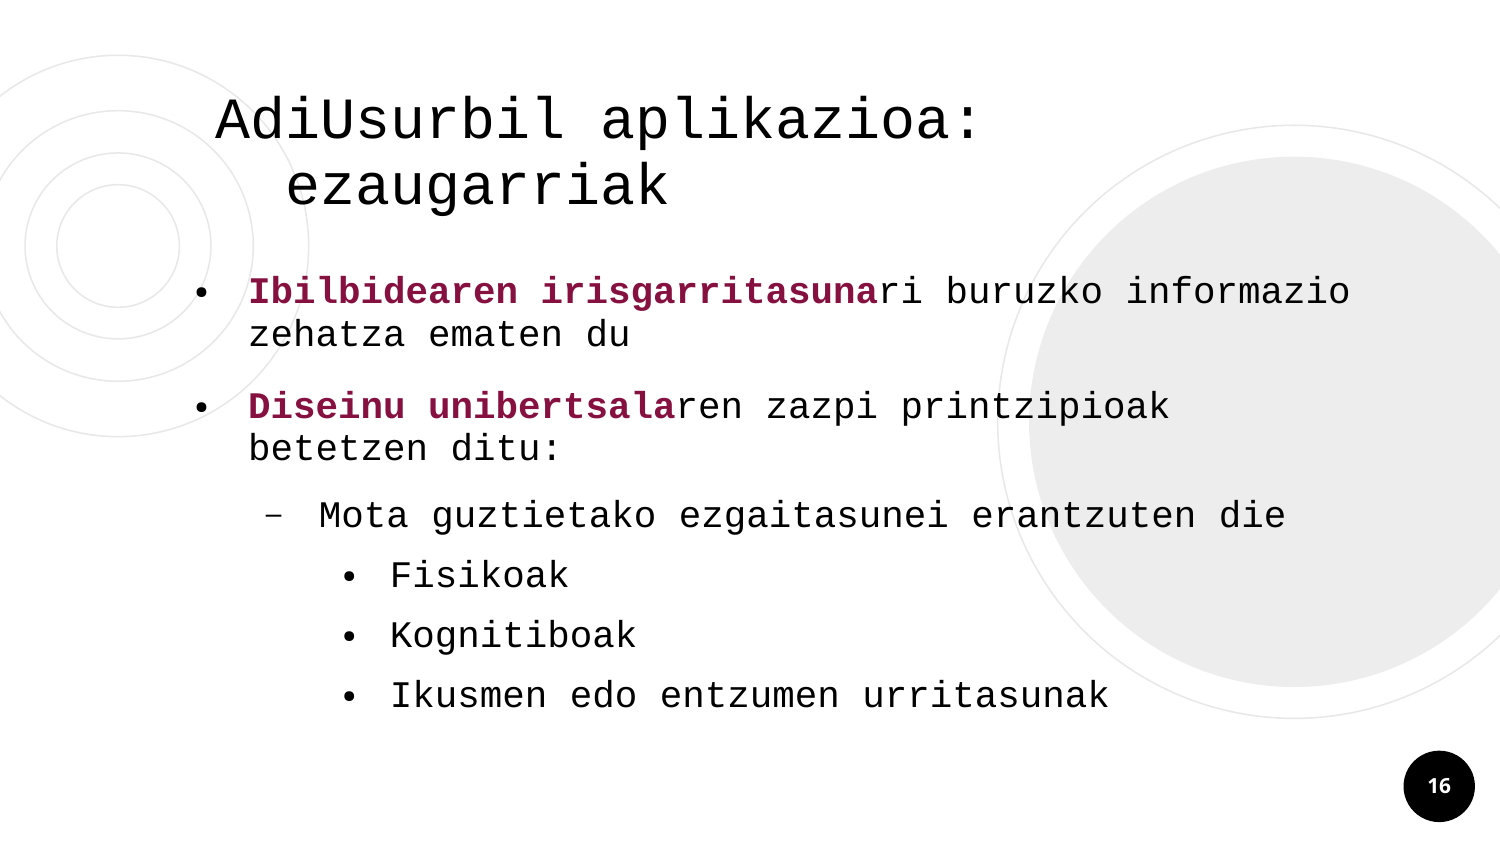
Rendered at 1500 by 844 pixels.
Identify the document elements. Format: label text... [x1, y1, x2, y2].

list Ibilbidearen irisgarritasunari buruzko informazio zehatza ematen du Diseinu unibertsalaren zazpi printzipioak betetzen ditu: Mota guztietako ezgaitasunei erantzuten die Fisikoak Kognitiboak Ikusmen edo entzumen urritasunak [177, 272, 1359, 739]
text_box AdiUsurbil aplikazioa: ezaugarriak [200, 82, 1335, 230]
text_box <zenbakia> [1403, 750, 1475, 823]
